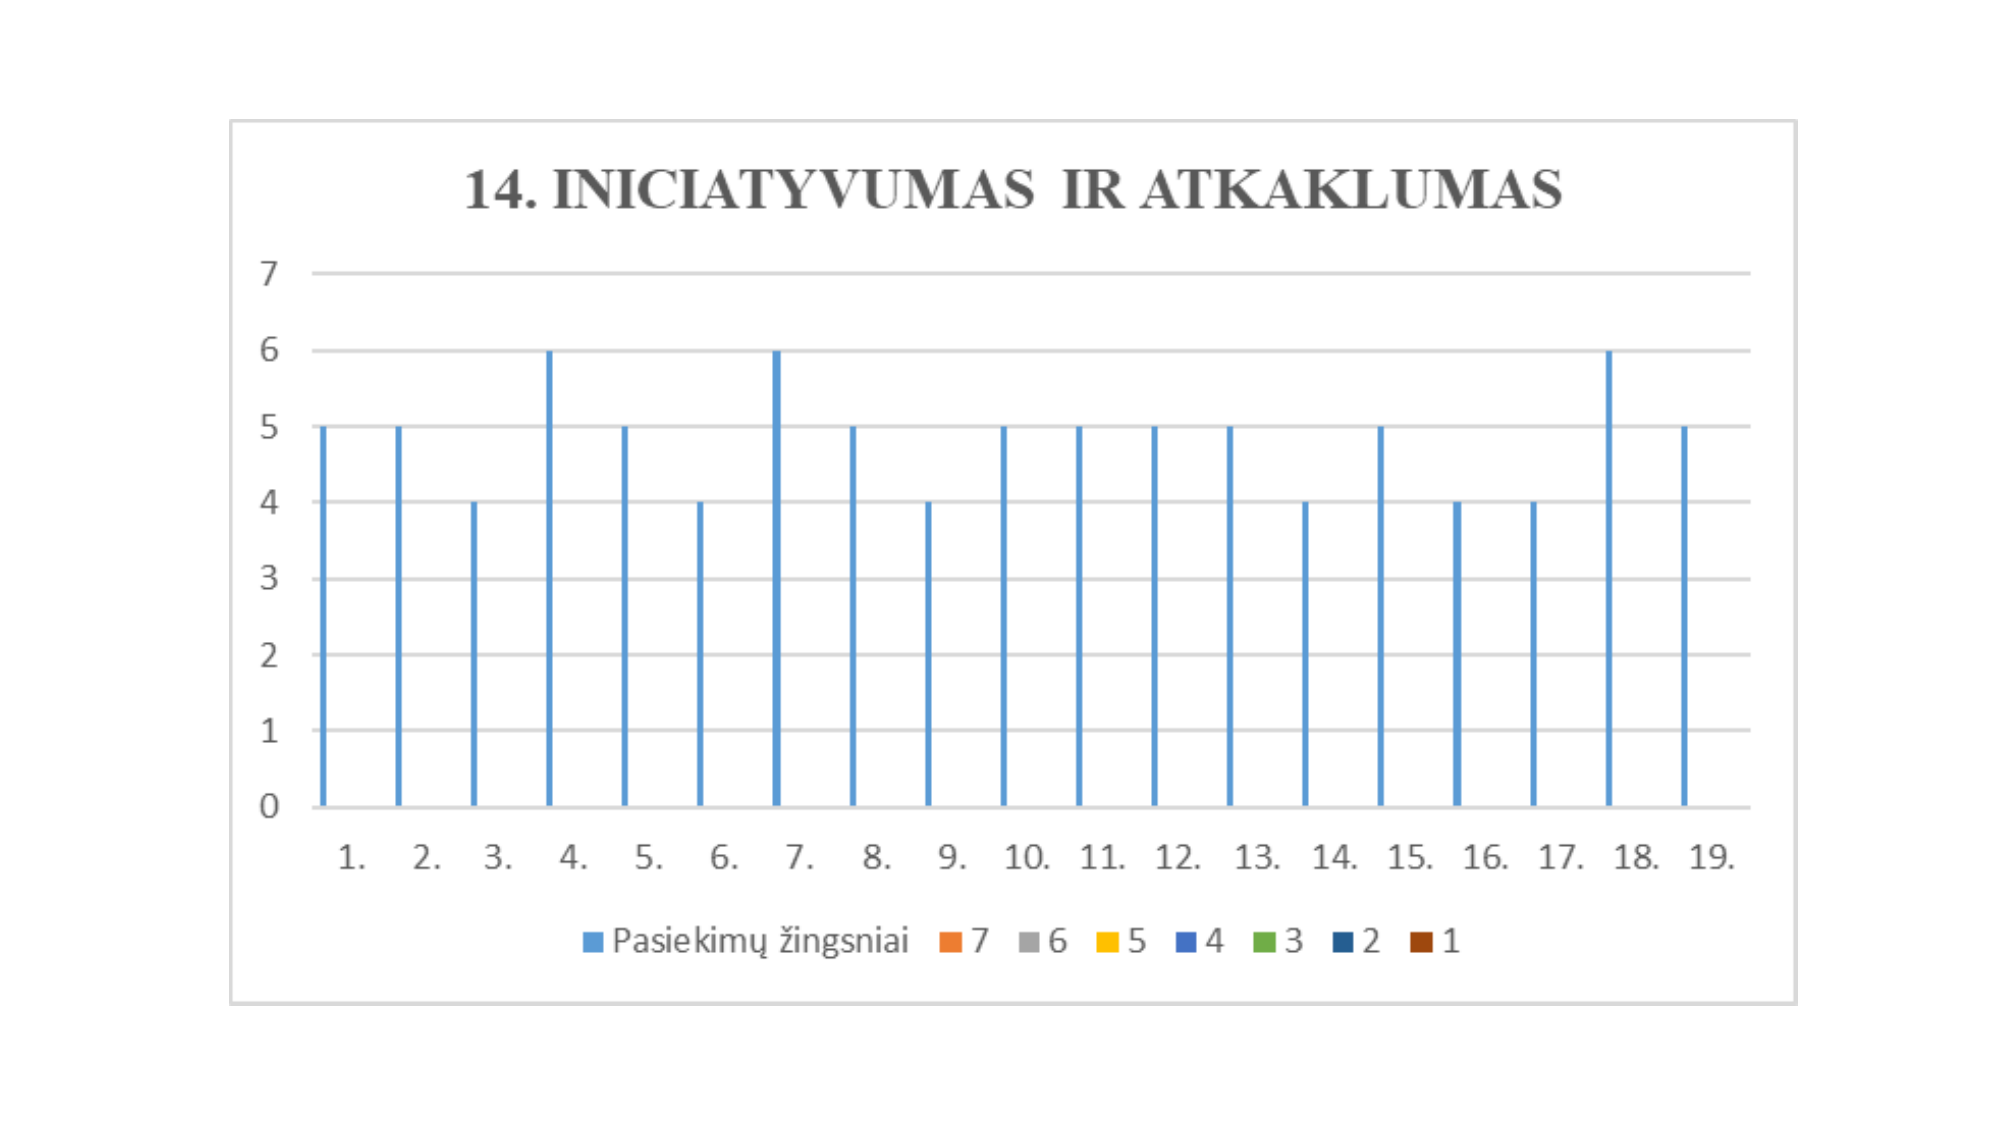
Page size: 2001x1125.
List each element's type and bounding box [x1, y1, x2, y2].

picture [229, 119, 1798, 1006]
